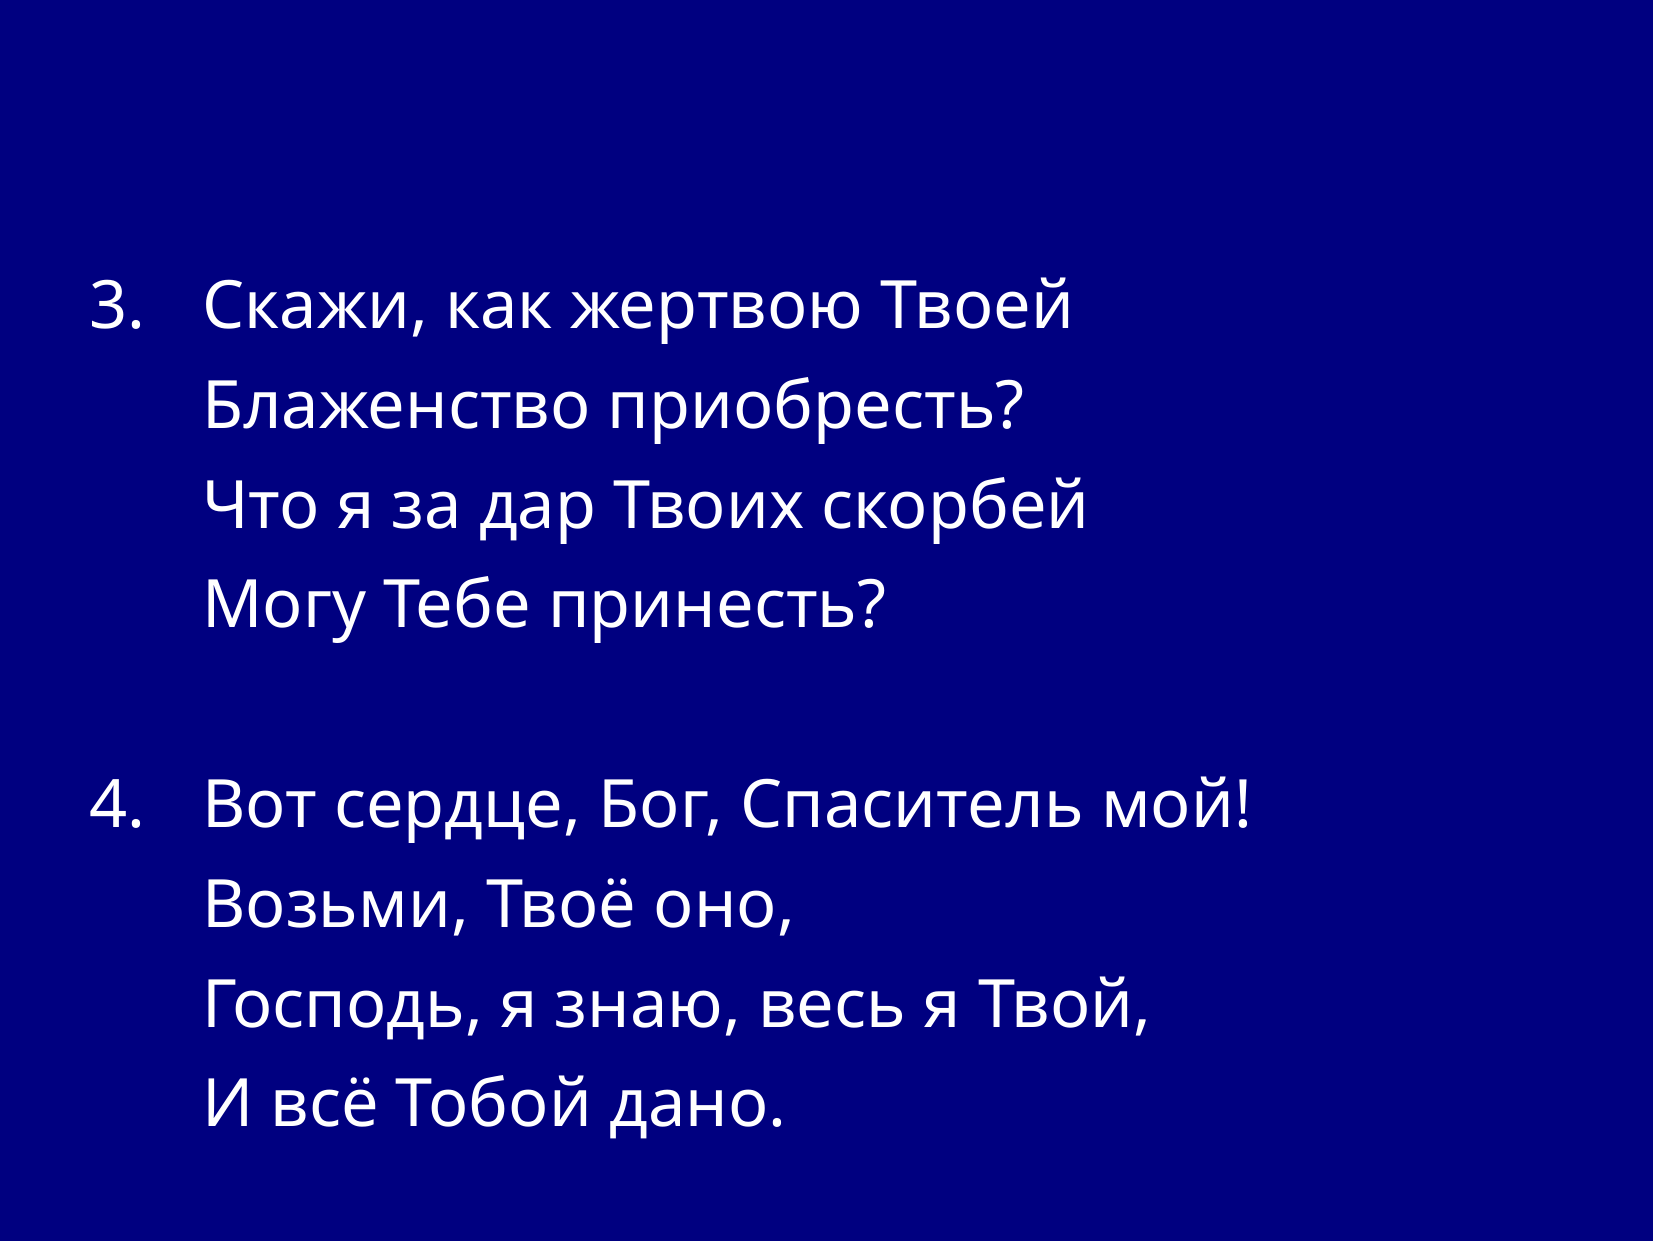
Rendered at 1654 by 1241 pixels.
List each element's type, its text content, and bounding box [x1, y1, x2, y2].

text_box 3. Скажи, как жертвою Твоей Блаженство приобресть? Что я за дар Твоих скорбей Могу Тебе принесть? 4. Вот сердце, Бог, Спаситель мой! Возьми, Твоё оно, Господь, я знаю, весь я Твой, И всё Тобой дано. [75, 150, 1576, 1163]
